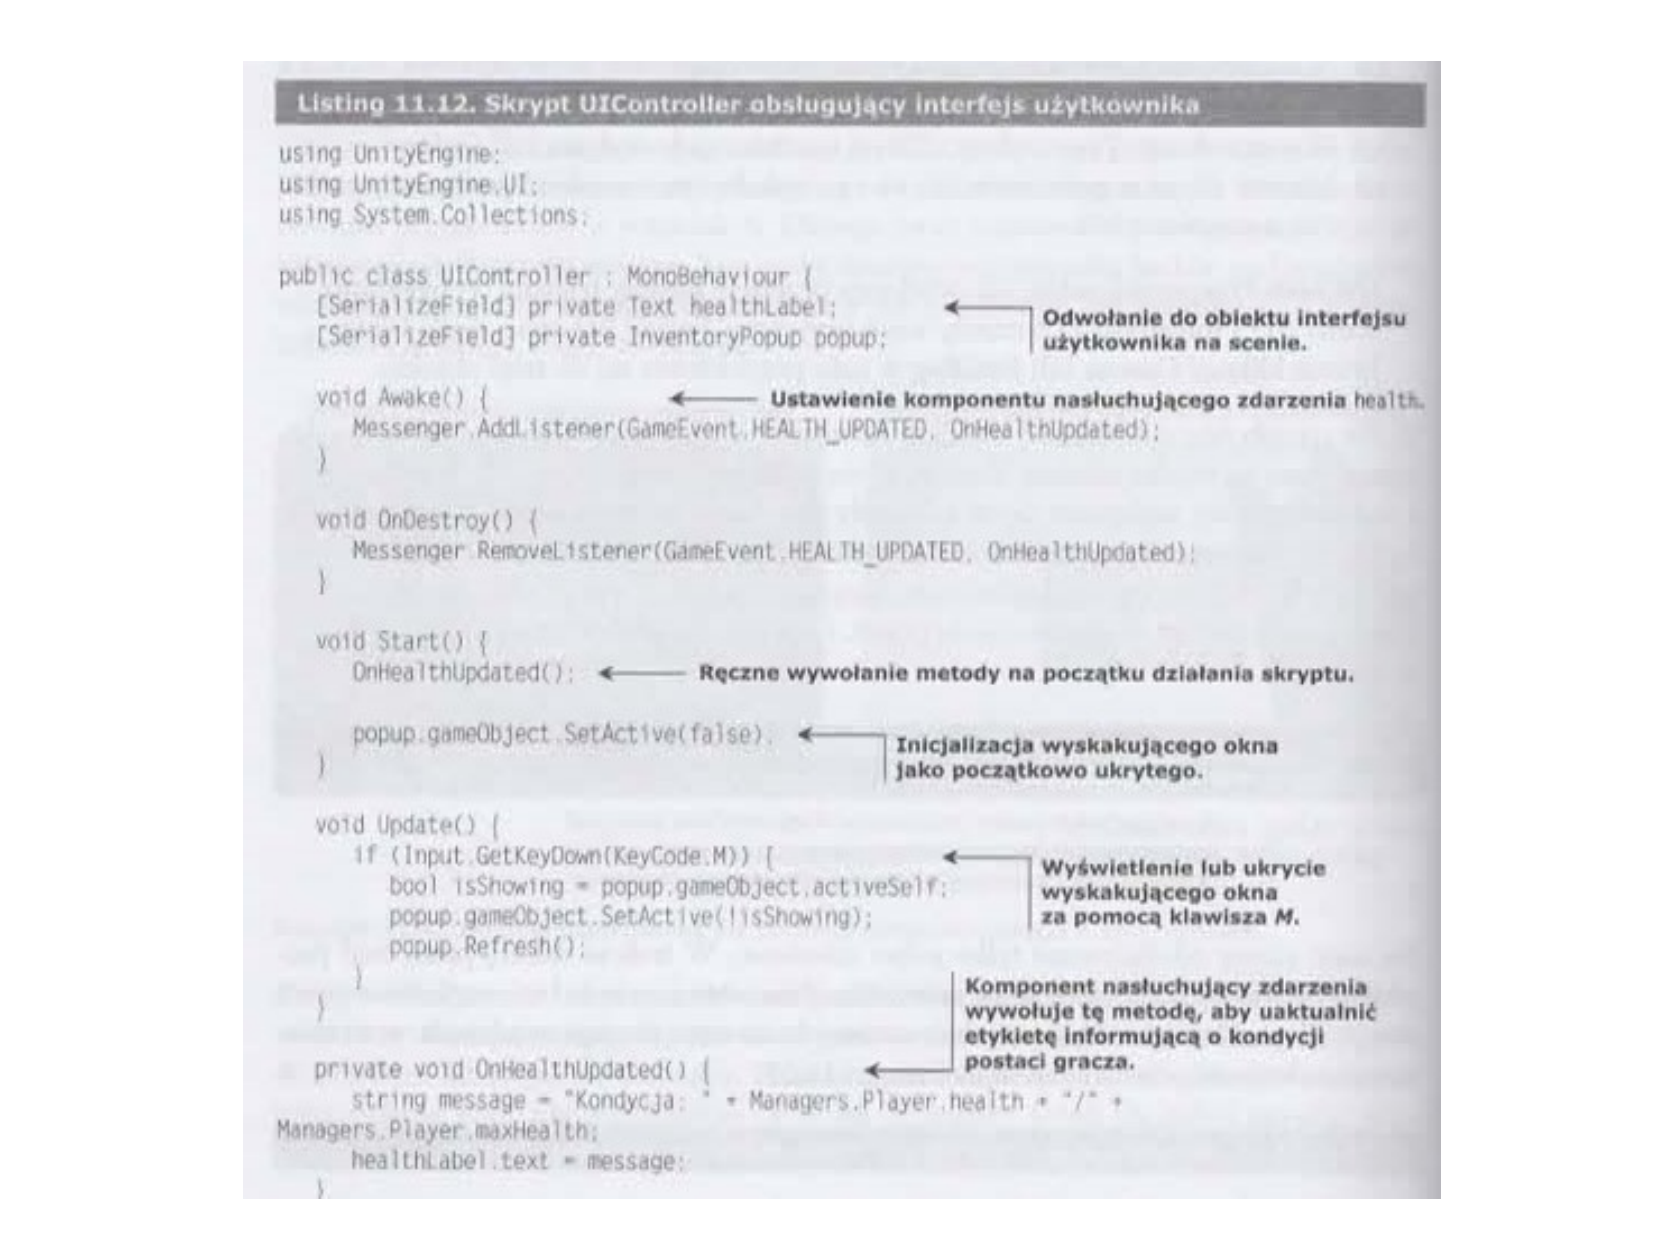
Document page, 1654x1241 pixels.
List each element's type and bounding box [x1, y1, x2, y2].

picture [243, 61, 1441, 1199]
